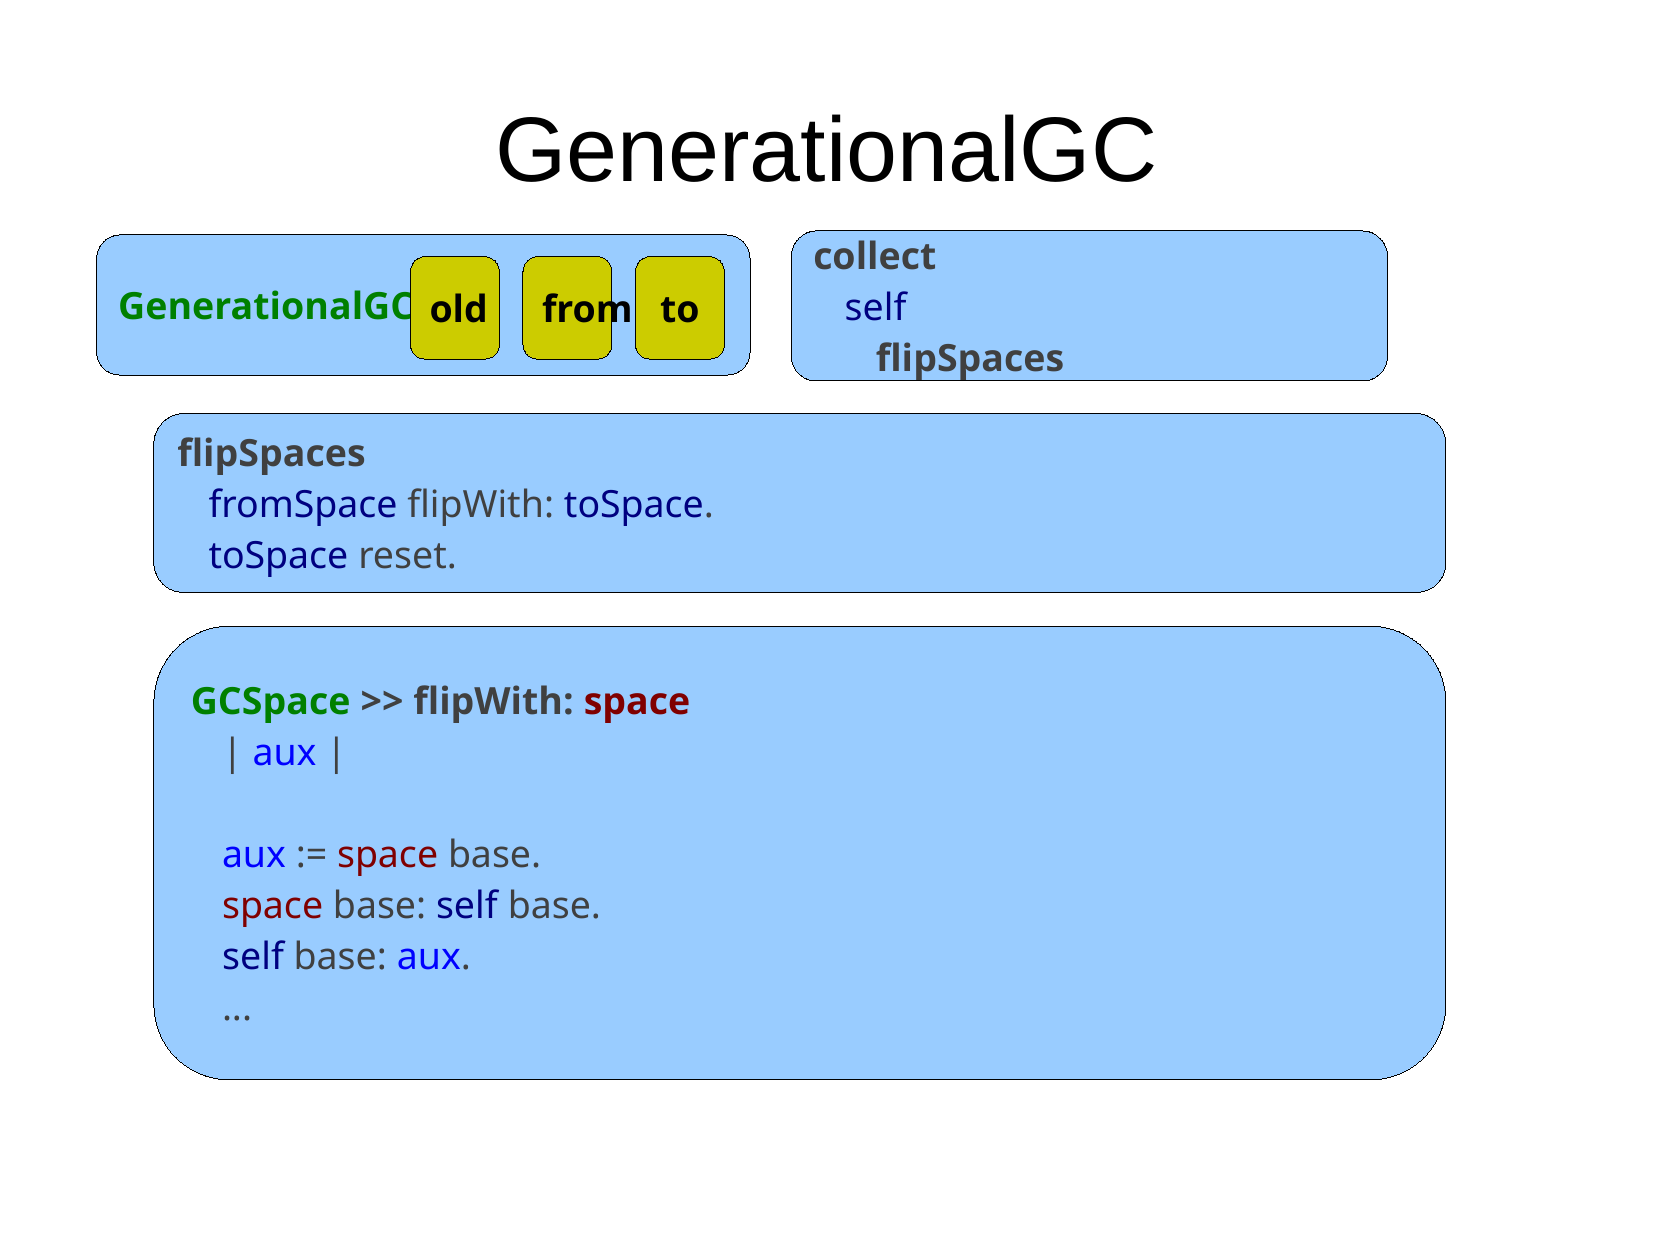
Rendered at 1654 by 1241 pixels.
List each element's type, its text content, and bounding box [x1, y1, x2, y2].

text_box GenerationalGC [96, 234, 751, 376]
text_box to [635, 256, 725, 360]
text_box old [410, 256, 500, 360]
text_box flipSpaces fromSpace flipWith: toSpace. toSpace reset. [153, 413, 1446, 593]
text_box GenerationalGC [143, 91, 1511, 209]
text_box from [522, 256, 612, 360]
text_box collect self flipSpaces [791, 230, 1388, 381]
text_box GCSpace >> flipWith: space | aux | aux := space base. space base: self base. self base: aux. ... [153, 626, 1446, 1080]
